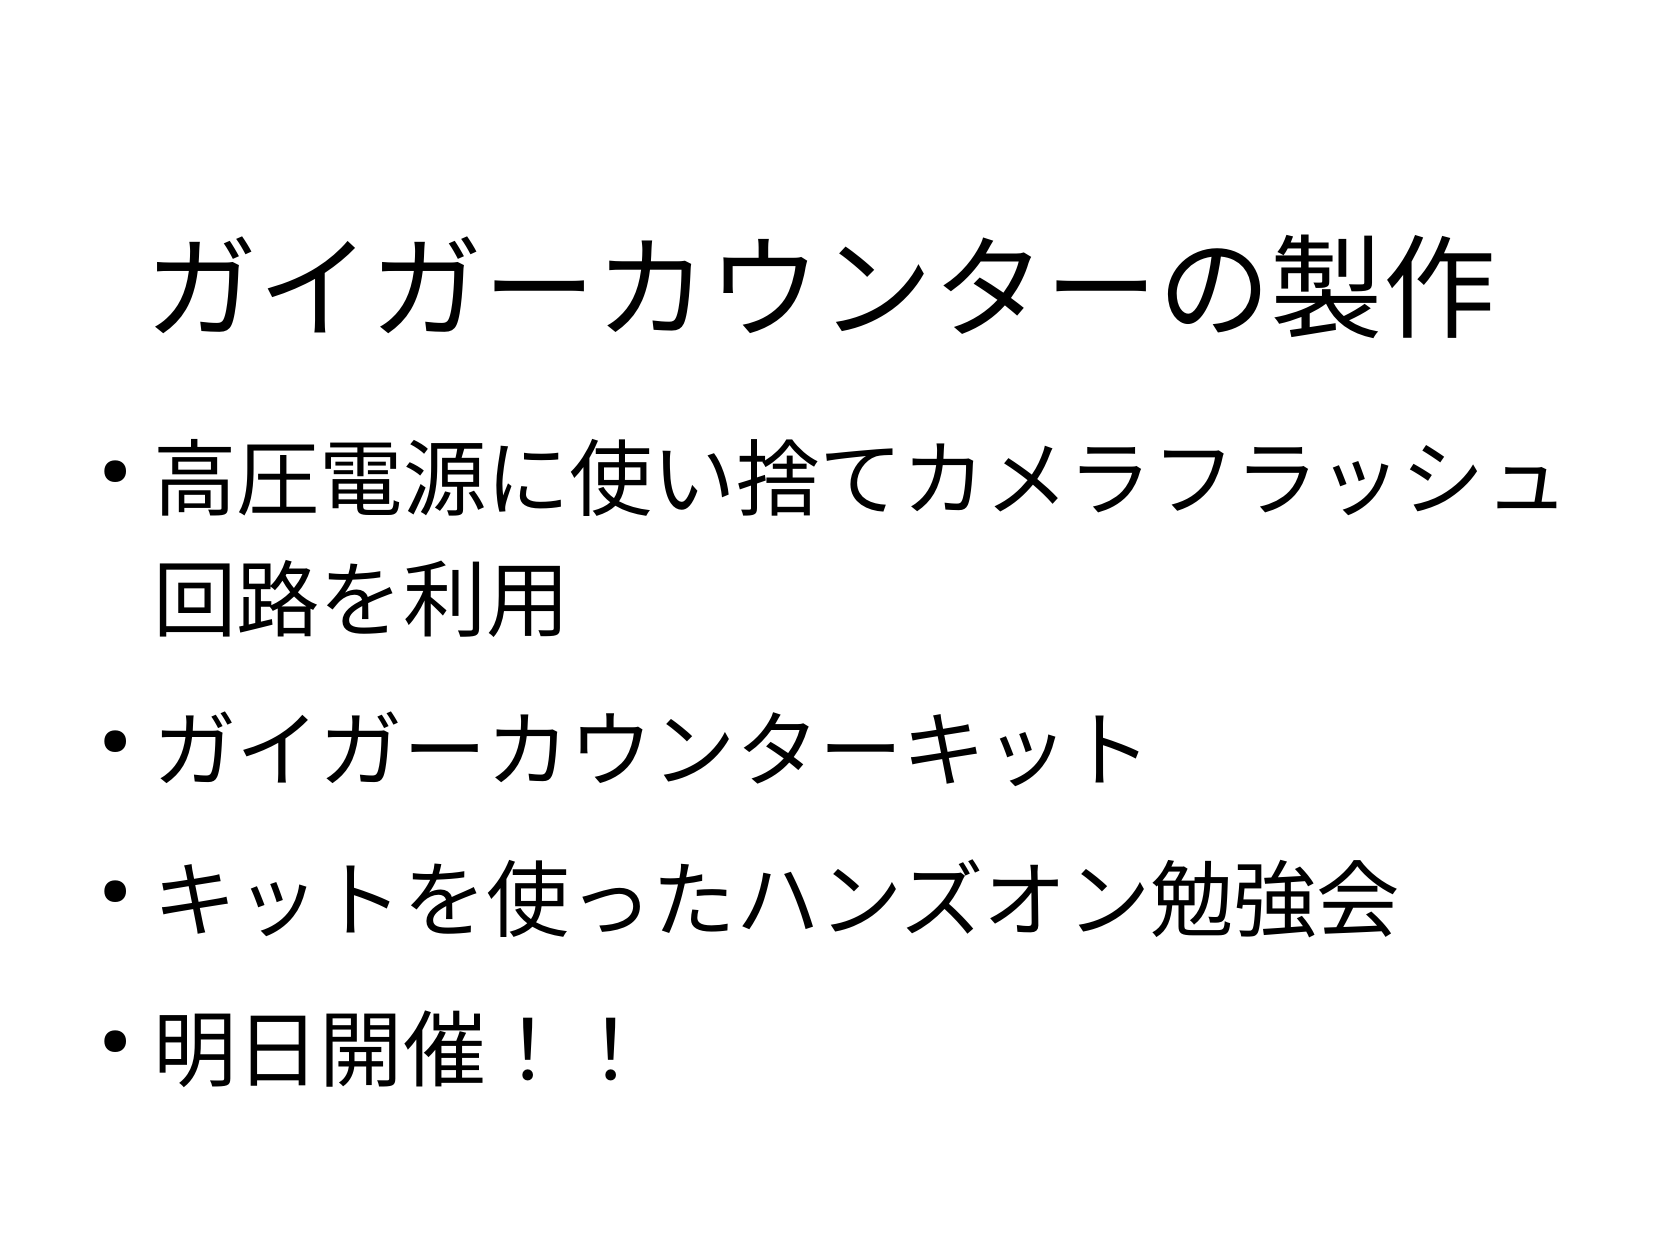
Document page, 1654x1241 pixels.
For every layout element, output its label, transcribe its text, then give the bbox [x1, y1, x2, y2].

list 高圧電源に使い捨てカメラフラッシュ回路を利用 ガイガーカウンターキット キットを使ったハンズオン勉強会 明日開催！！ [82, 413, 1571, 1109]
title ガイガーカウンターの製作 [76, 176, 1565, 384]
